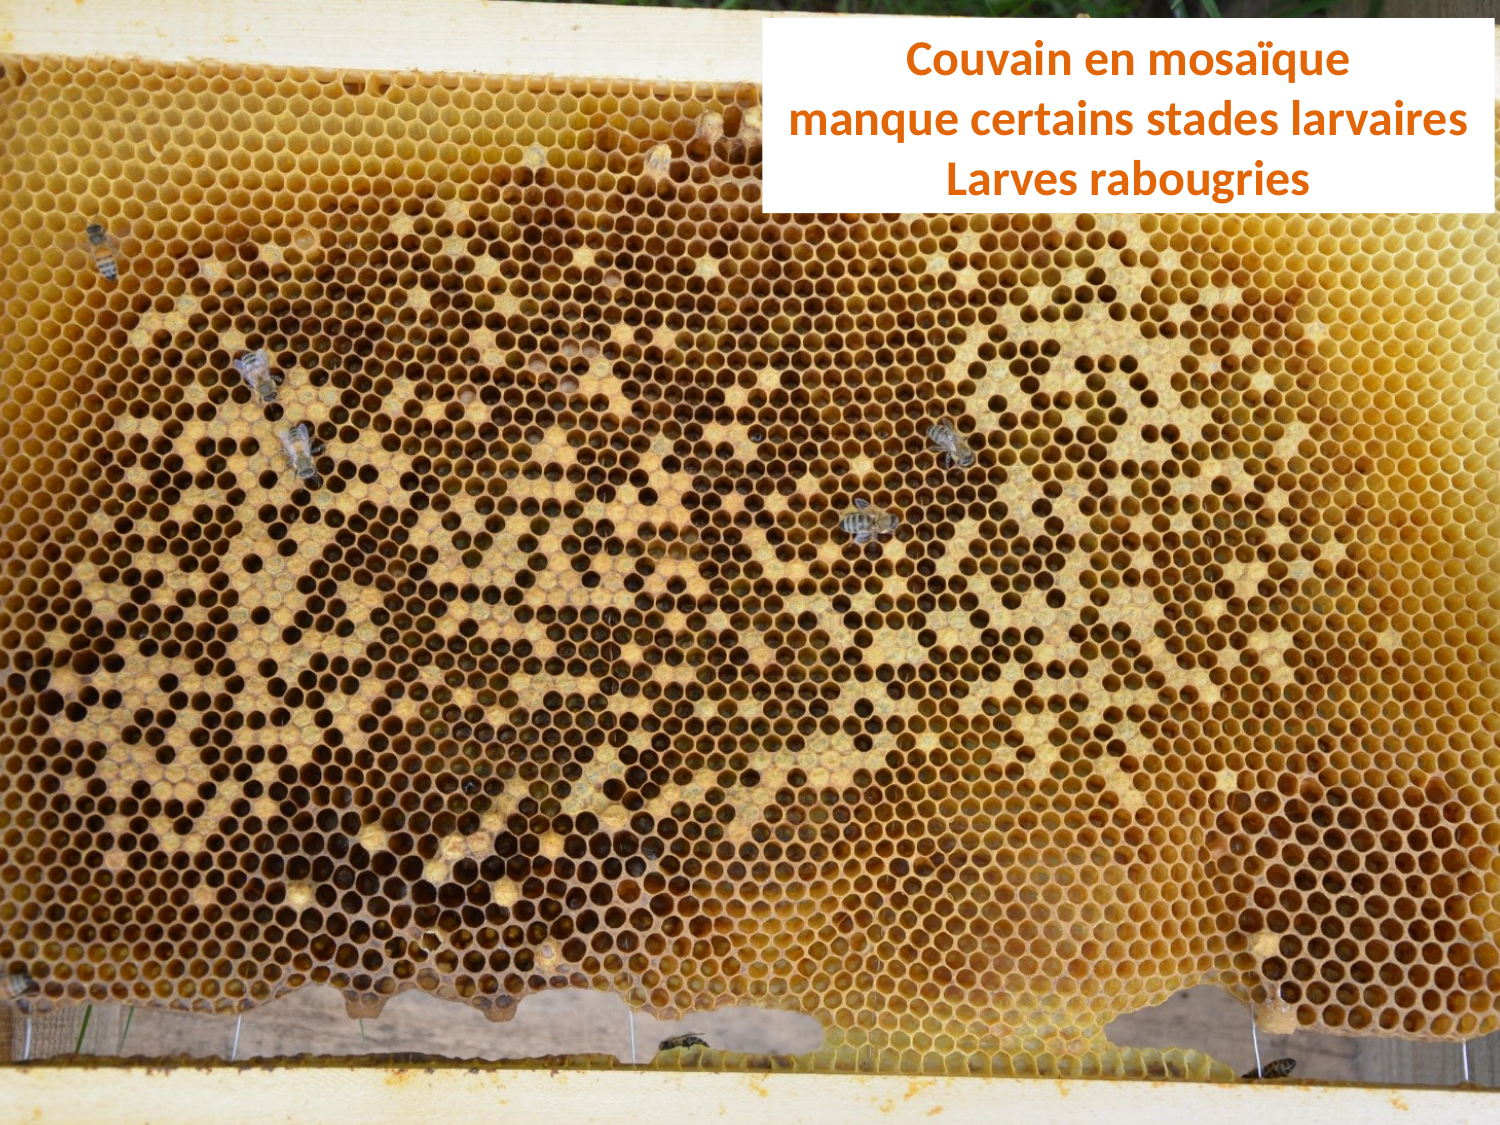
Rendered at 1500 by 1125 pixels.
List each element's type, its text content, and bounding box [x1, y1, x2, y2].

picture [0, 0, 1500, 1125]
text_box Couvain en mosaïque manque certains stades larvaires Larves rabougries [762, 18, 1495, 214]
